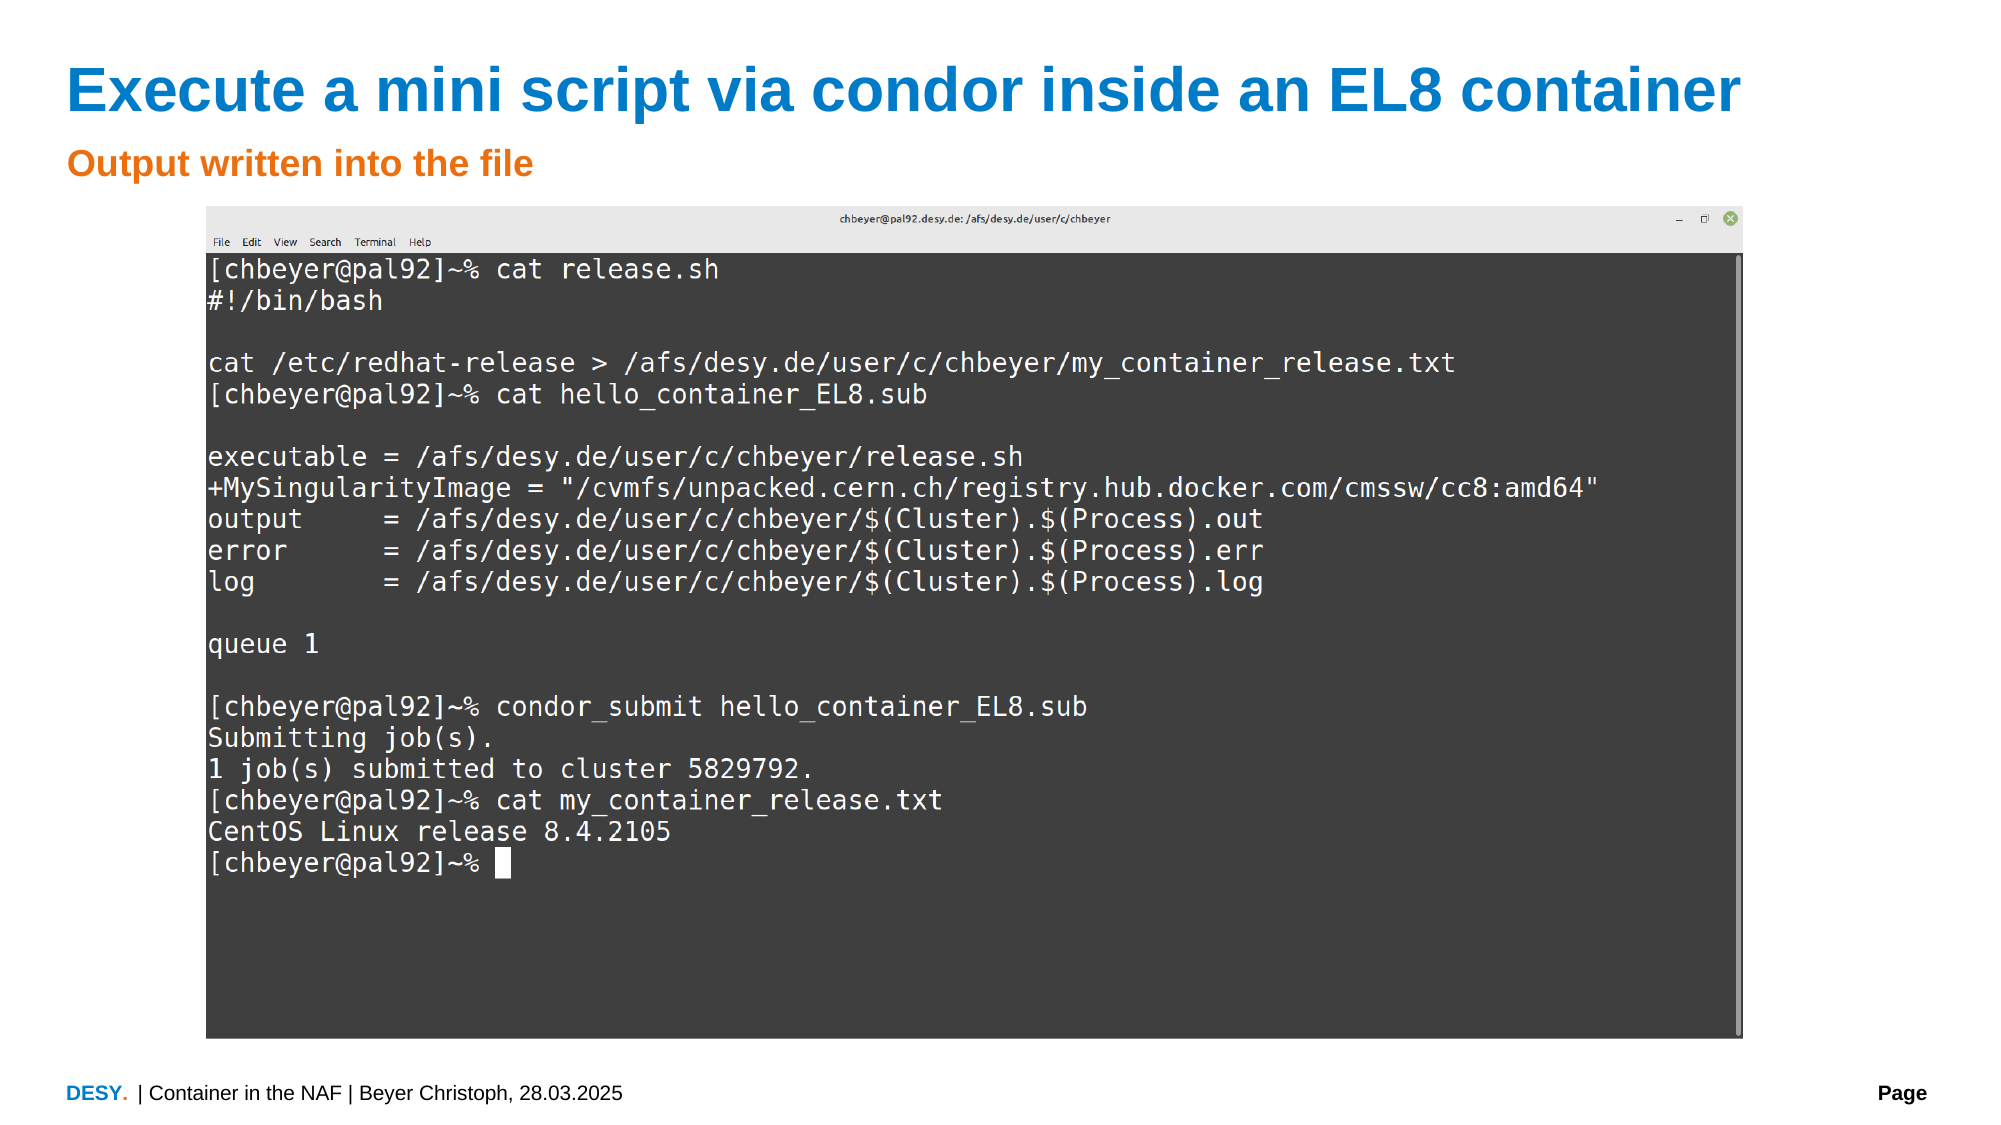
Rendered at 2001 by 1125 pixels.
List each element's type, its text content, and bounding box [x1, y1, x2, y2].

list Output written into the file [66, 134, 1934, 197]
picture [206, 206, 1743, 1039]
title Execute a mini script via condor inside an EL8 container [66, 57, 1933, 132]
